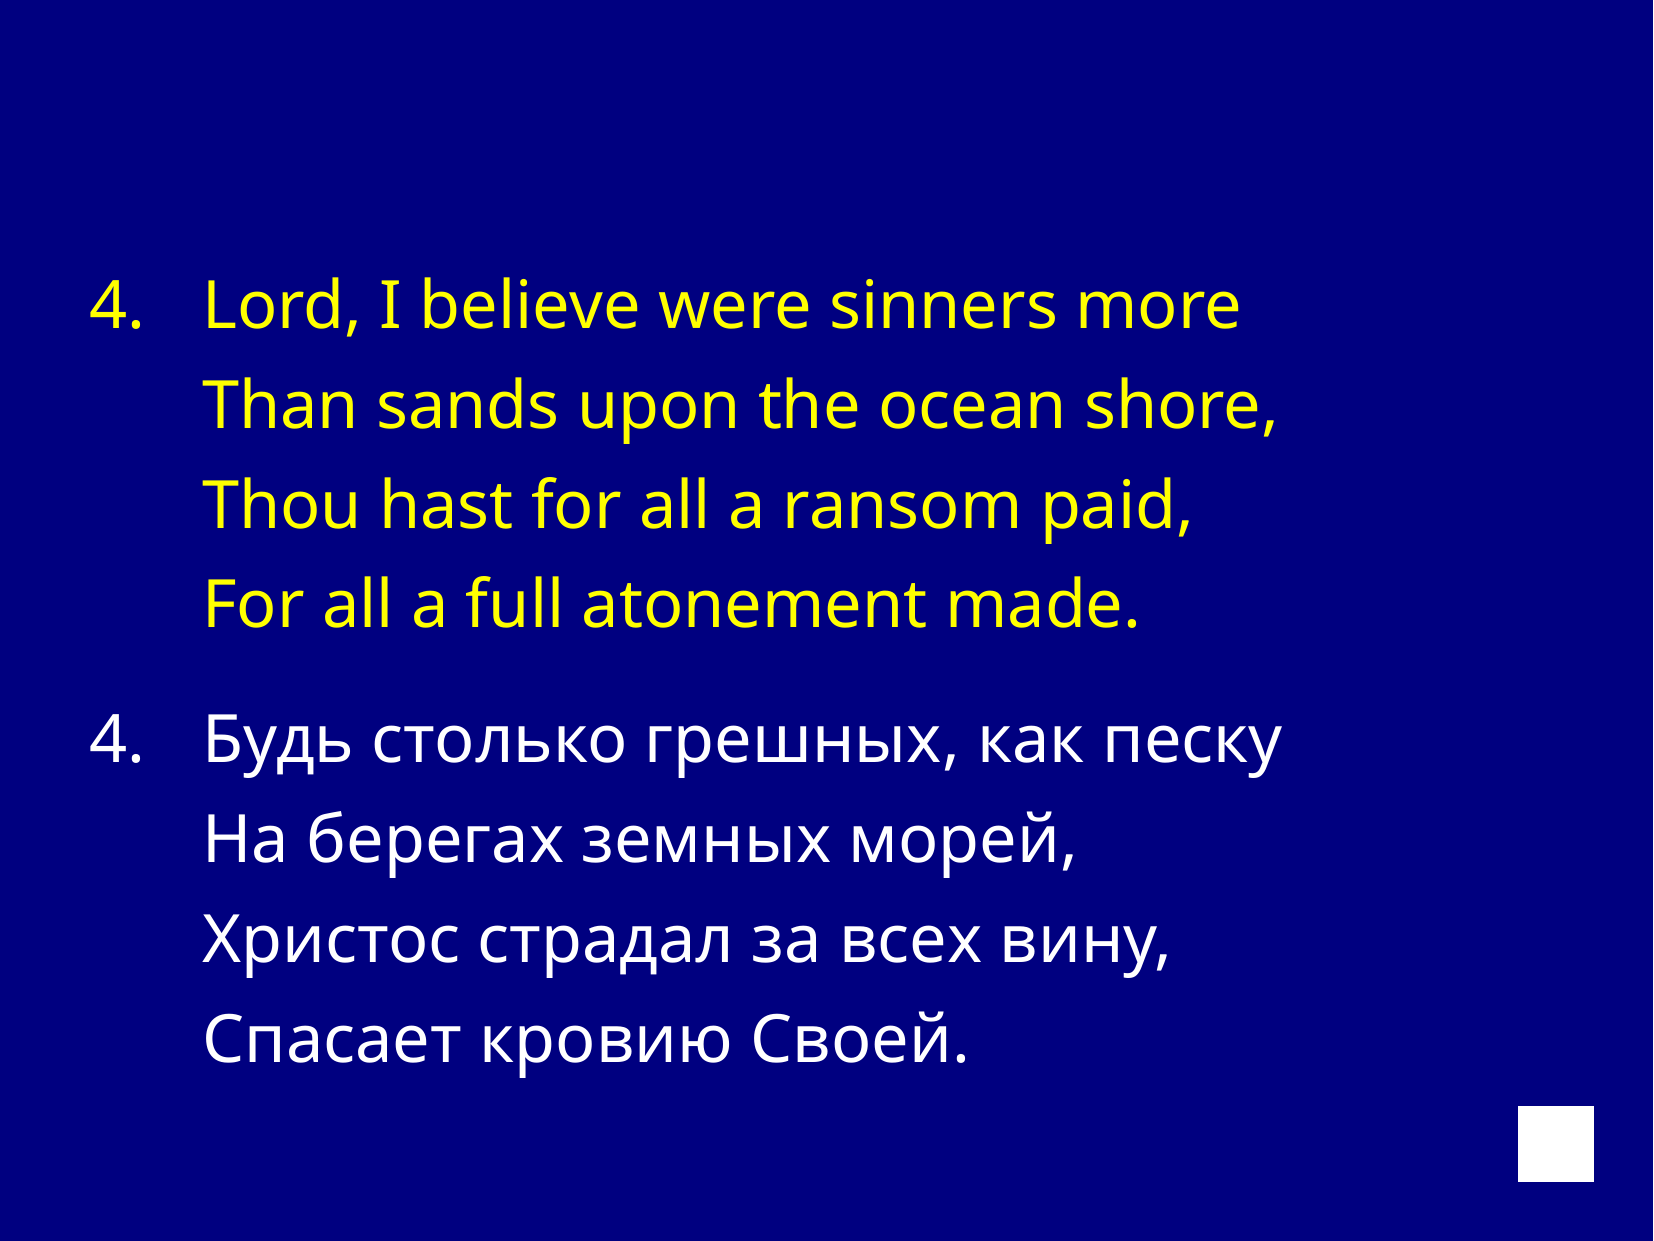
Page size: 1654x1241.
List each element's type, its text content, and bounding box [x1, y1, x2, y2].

text_box 4. Будь столько грешных, как песку На берегах земных морей, Христос страдал за всех вину, Спасает кровию Своей. [75, 675, 1576, 1163]
text_box 4. Lord, I believe were sinners more Than sands upon the ocean shore, Thou hast for all a ransom paid, For all a full atonement made. [75, 150, 1576, 638]
text_box [1518, 1106, 1594, 1182]
